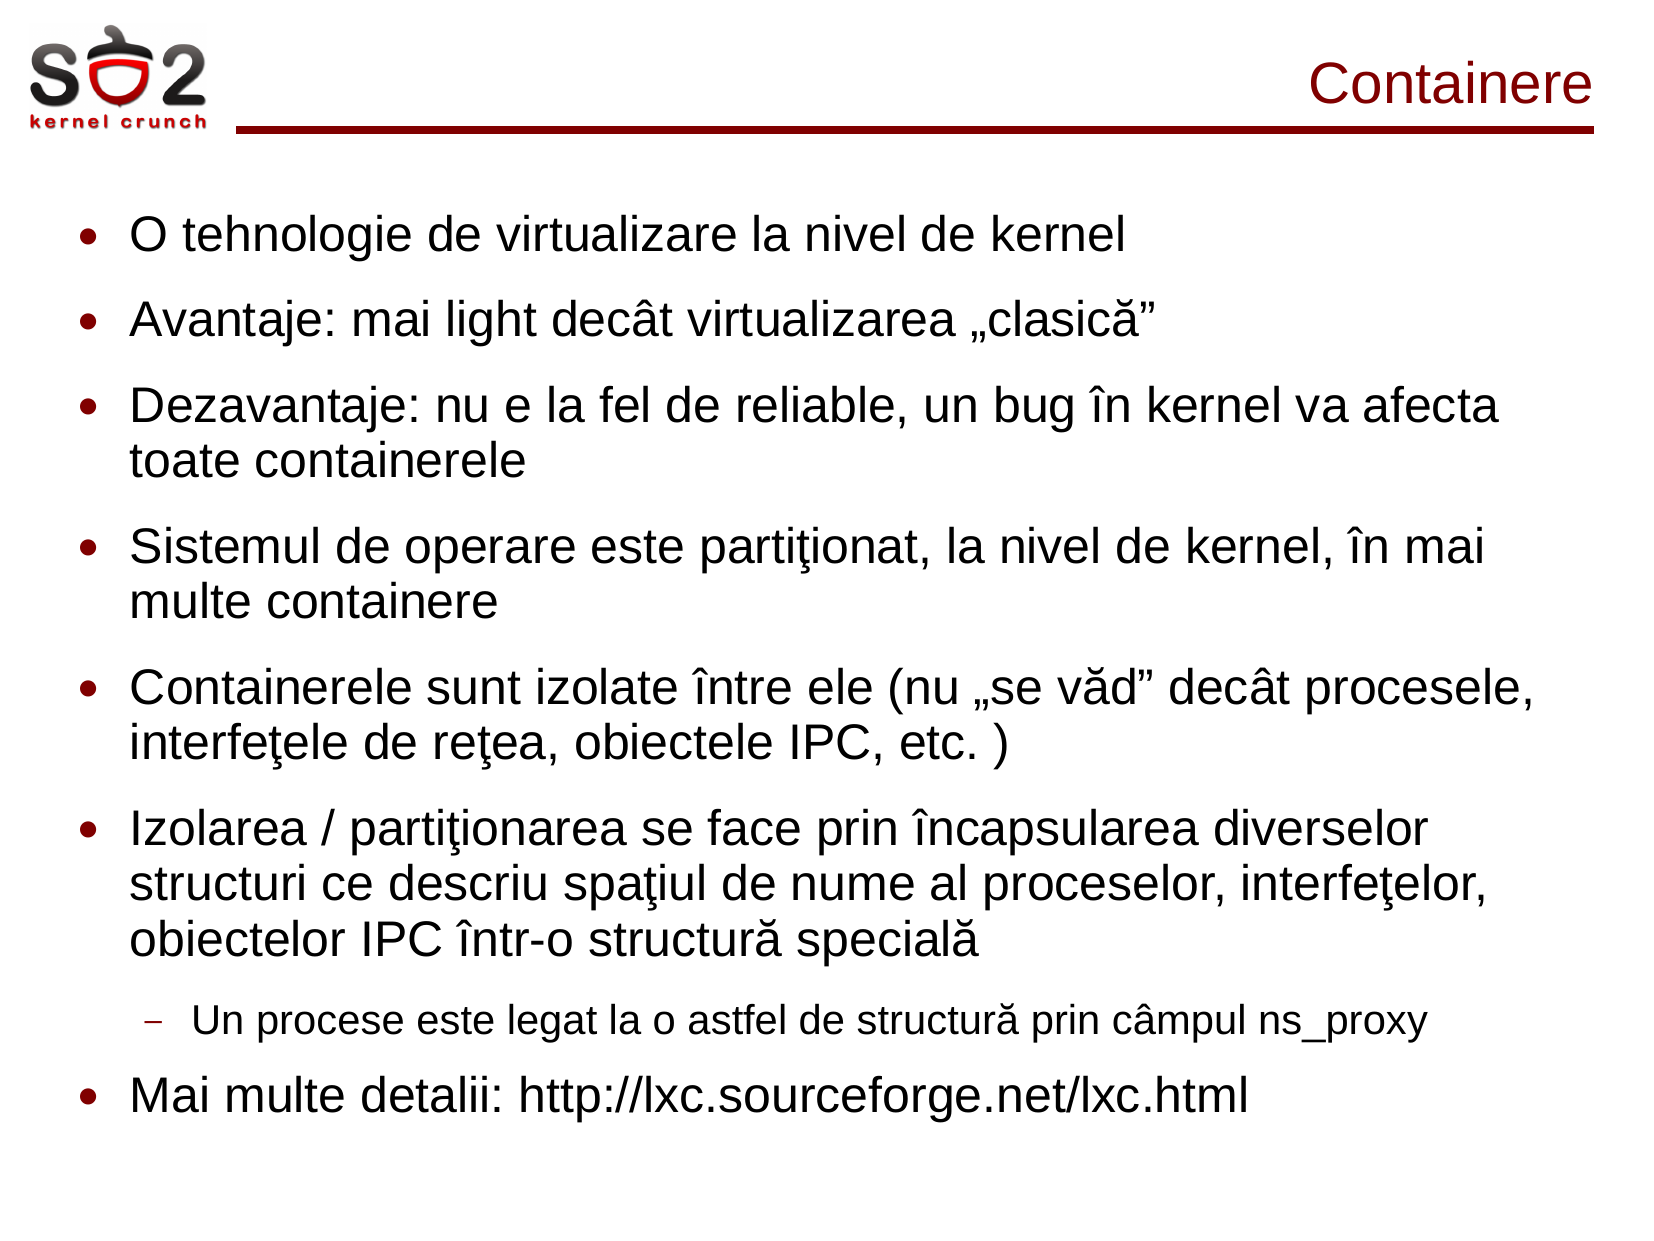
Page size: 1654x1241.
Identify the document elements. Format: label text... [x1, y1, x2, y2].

picture [29, 23, 207, 130]
list O tehnologie de virtualizare la nivel de kernel Avantaje: mai light decât virtualizarea „clasică” Dezavantaje: nu e la fel de reliable, un bug în kernel va afecta toate containerele Sistemul de operare este partiţionat, la nivel de kernel, în mai multe containere Containerele sunt izolate între ele (nu „se văd” decât procesele, interfeţele de reţea, obiectele IPC, etc. ) Izolarea / partiţionarea se face prin încapsularea diverselor structuri ce descriu spaţiul de nume al proceselor, interfeţelor, obiectelor IPC într-o structură specială Un procese este legat la o astfel de structură prin câmpul ns_proxy Mai multe detalii: http://lxc.sourceforge.net/lxc.html [59, 184, 1595, 1145]
title Containere [236, 51, 1595, 117]
